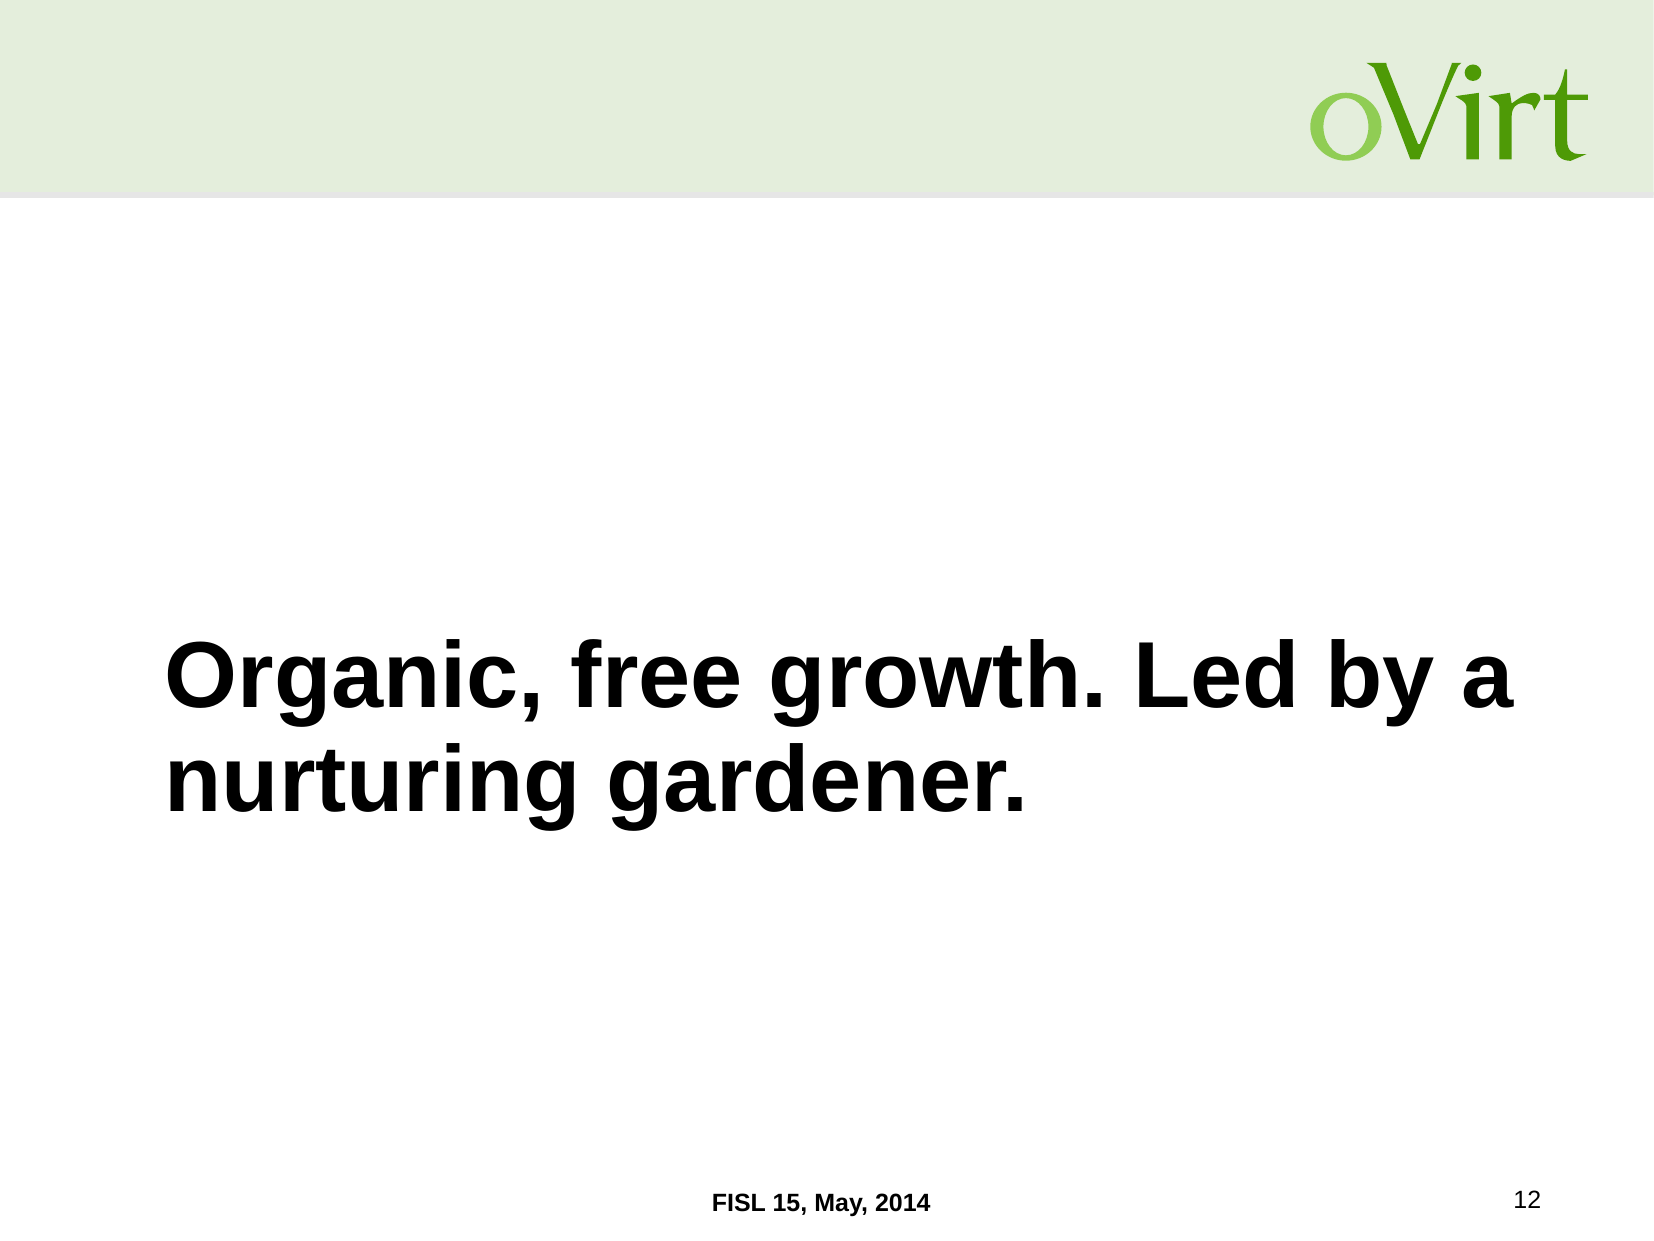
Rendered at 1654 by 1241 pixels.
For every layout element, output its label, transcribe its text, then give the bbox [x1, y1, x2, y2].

text_box Organic, free growth. Led by a nurturing gardener. [150, 615, 1654, 839]
